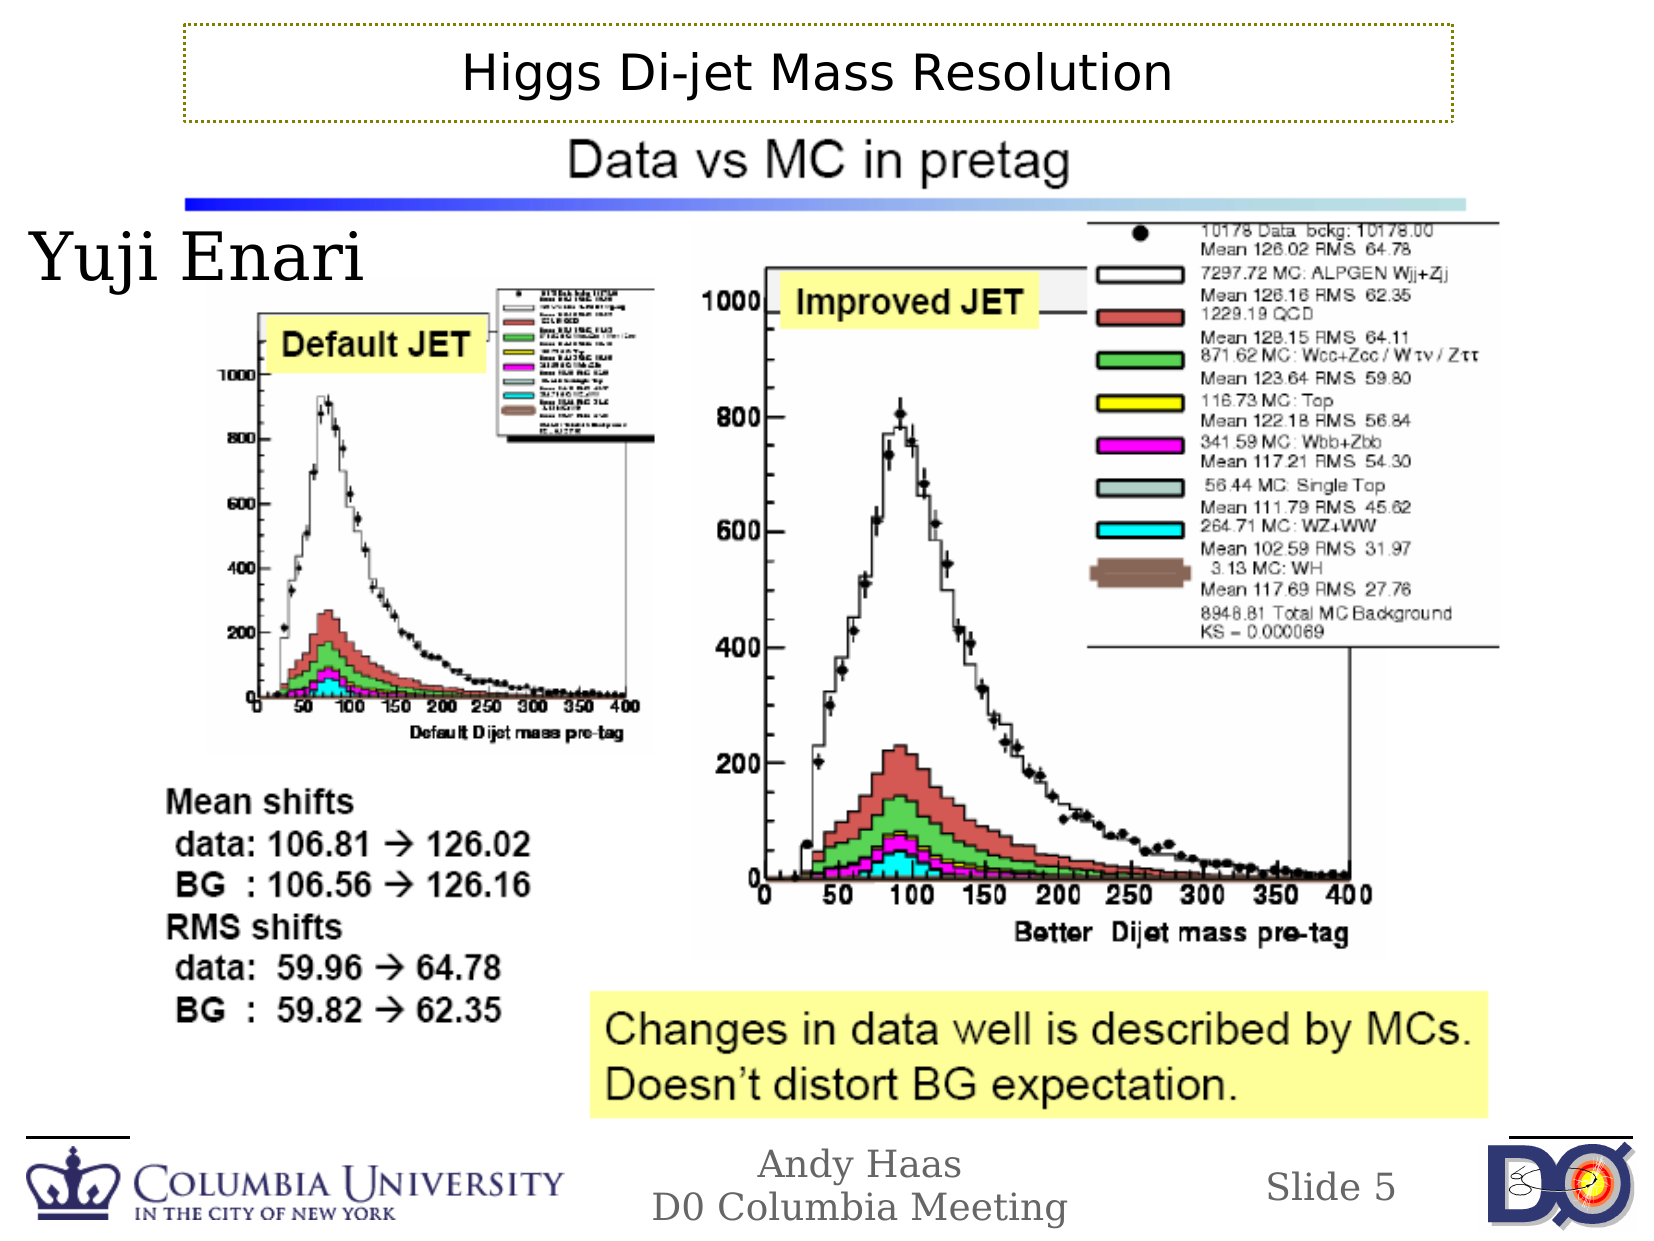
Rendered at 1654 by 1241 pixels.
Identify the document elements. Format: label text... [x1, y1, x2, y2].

picture [26, 1146, 565, 1220]
picture [130, 110, 1509, 1139]
title Higgs Di-jet Mass Resolution [184, 24, 1453, 122]
picture [1479, 1140, 1639, 1233]
text_box Yuji Enari [29, 218, 366, 297]
